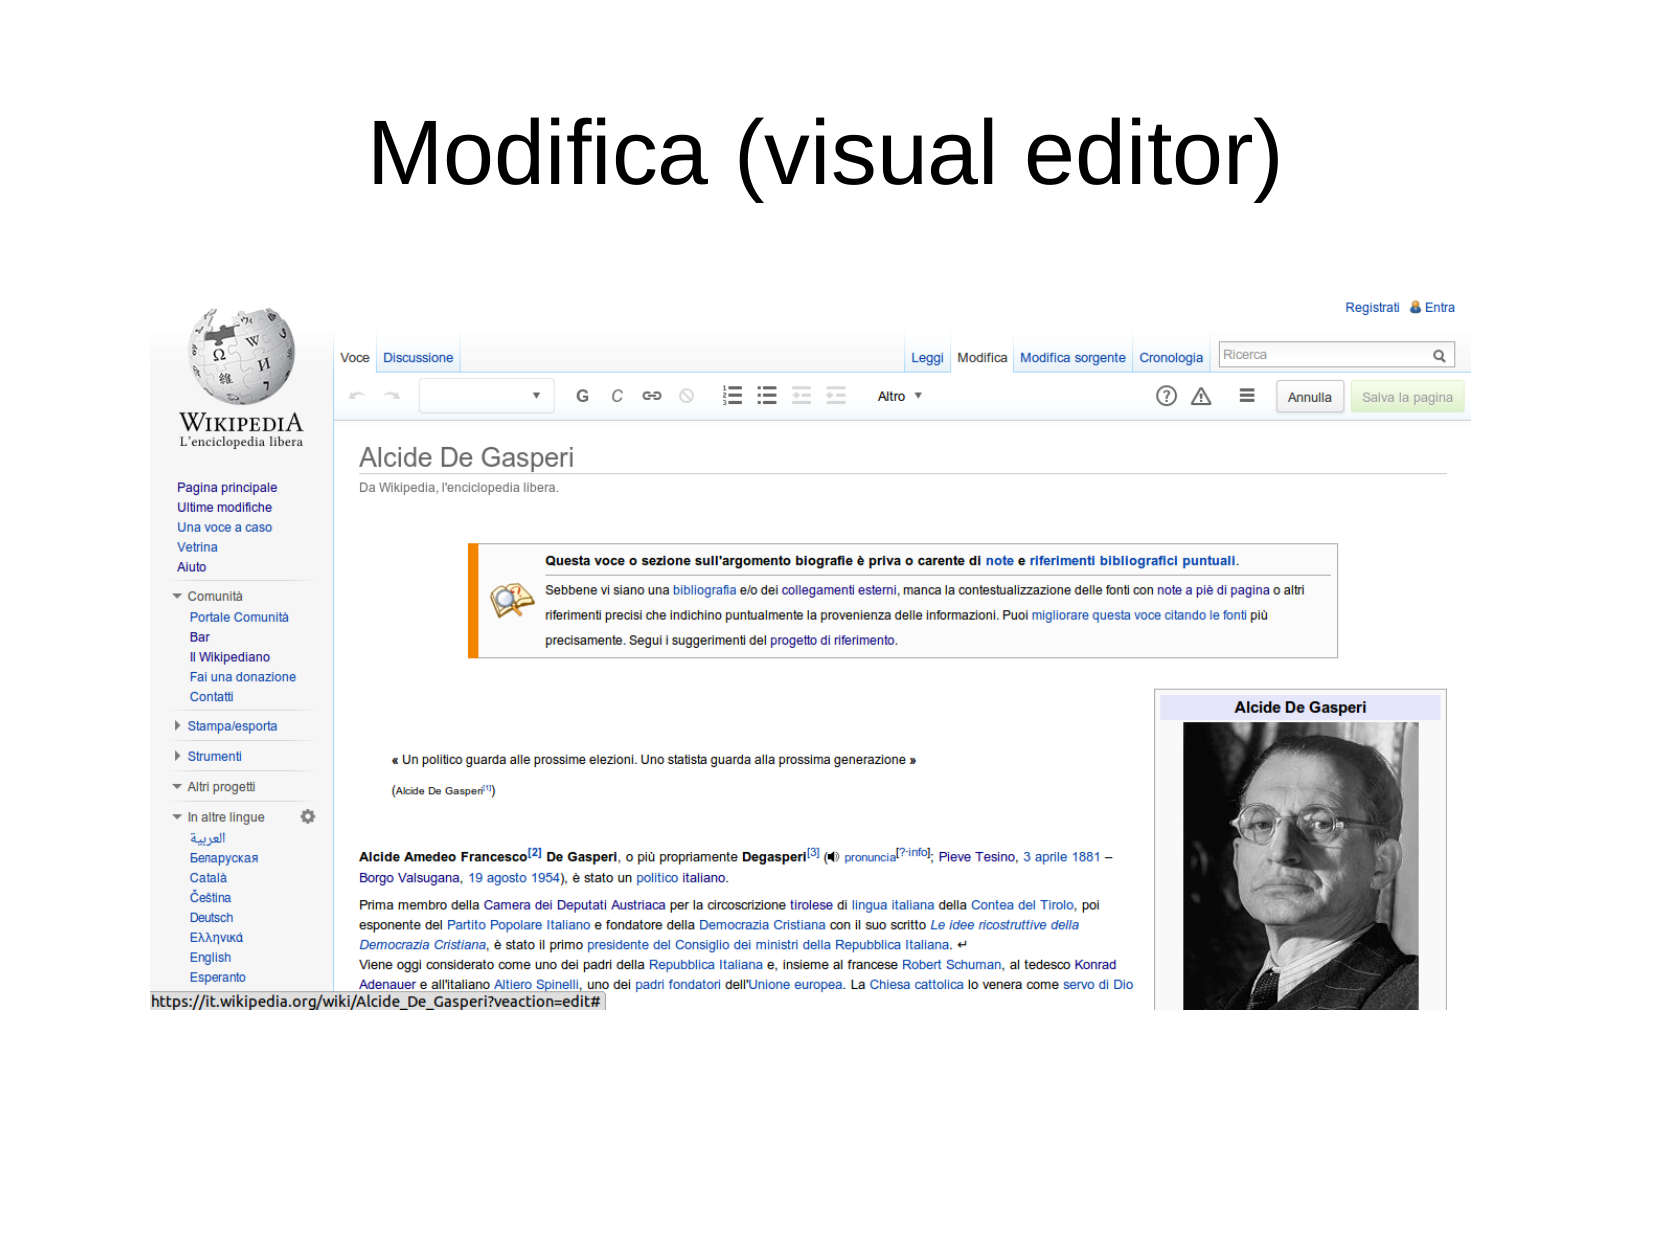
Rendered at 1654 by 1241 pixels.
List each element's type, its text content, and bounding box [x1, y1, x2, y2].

title Modifica (visual editor) [82, 49, 1571, 257]
picture [150, 290, 1471, 1010]
